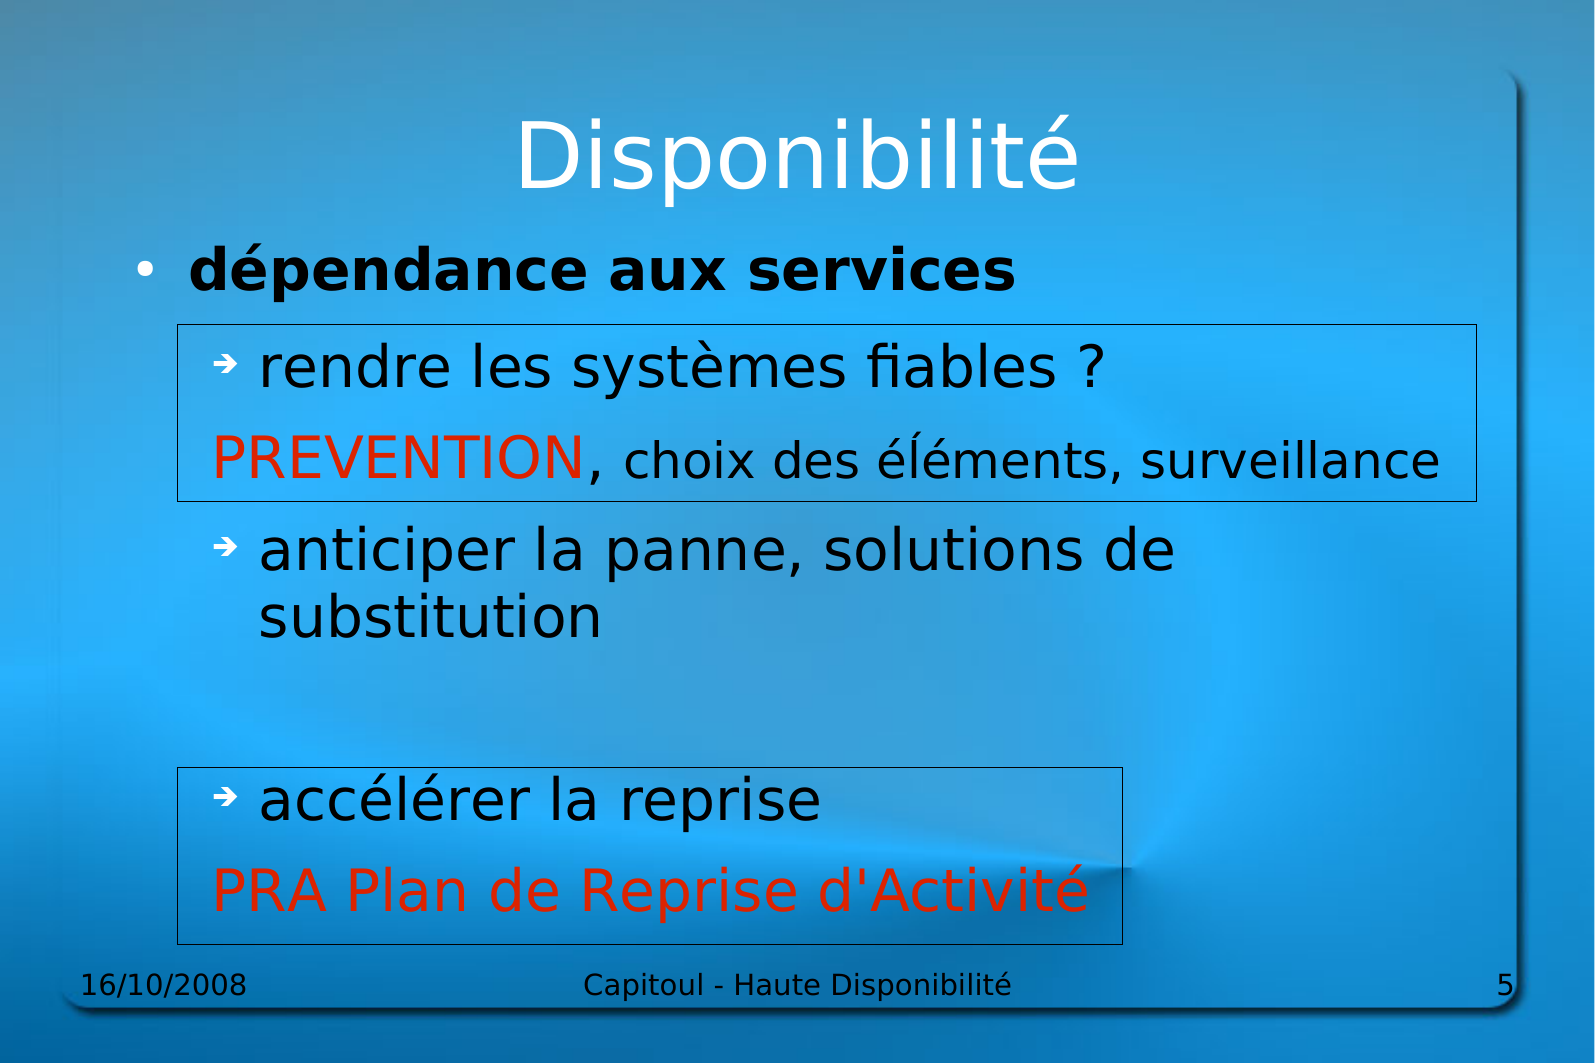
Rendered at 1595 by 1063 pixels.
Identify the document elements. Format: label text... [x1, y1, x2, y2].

title Disponibilité [117, 103, 1479, 211]
list dépendance aux services rendre les systèmes fiables ? PREVENTION, choix des éĺéments, surveillance anticiper la panne, solutions de substitution accélérer la reprise PRA Plan de Reprise d'Activité [117, 236, 1479, 927]
picture [0, 0, 1595, 1063]
list dépendance aux services rendre les systèmes fiables ? PREVENTION, choix des éĺéments, surveillance anticiper la panne, solutions de substitution accélérer la reprise PRA Plan de Reprise d'Activité [178, 768, 1122, 927]
